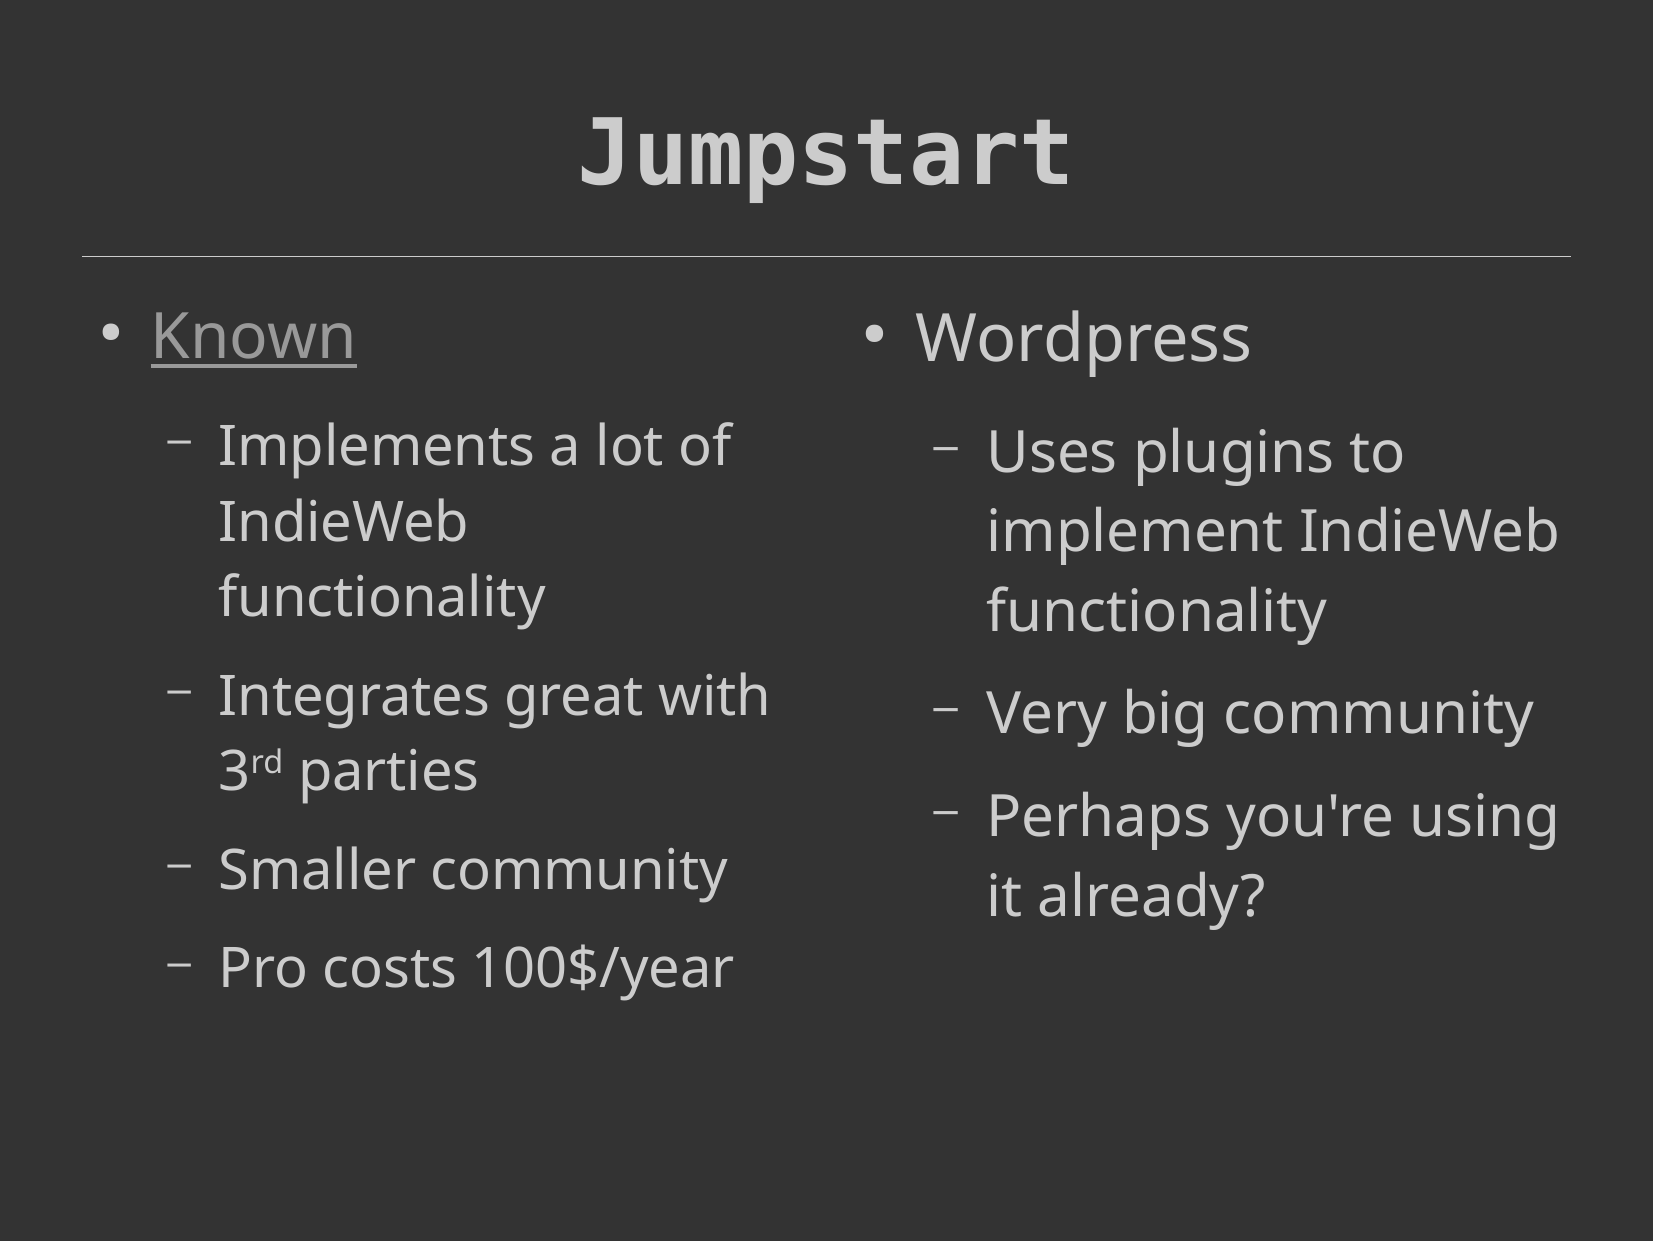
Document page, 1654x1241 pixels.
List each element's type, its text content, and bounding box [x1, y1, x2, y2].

list Wordpress Uses plugins to implement IndieWeb functionality Very big community Perhaps you're using it already? [844, 290, 1571, 1010]
title Jumpstart [82, 49, 1571, 257]
list Known Implements a lot of IndieWeb functionality Integrates great with 3rd parties Smaller community Pro costs 100$/year [82, 290, 809, 1010]
